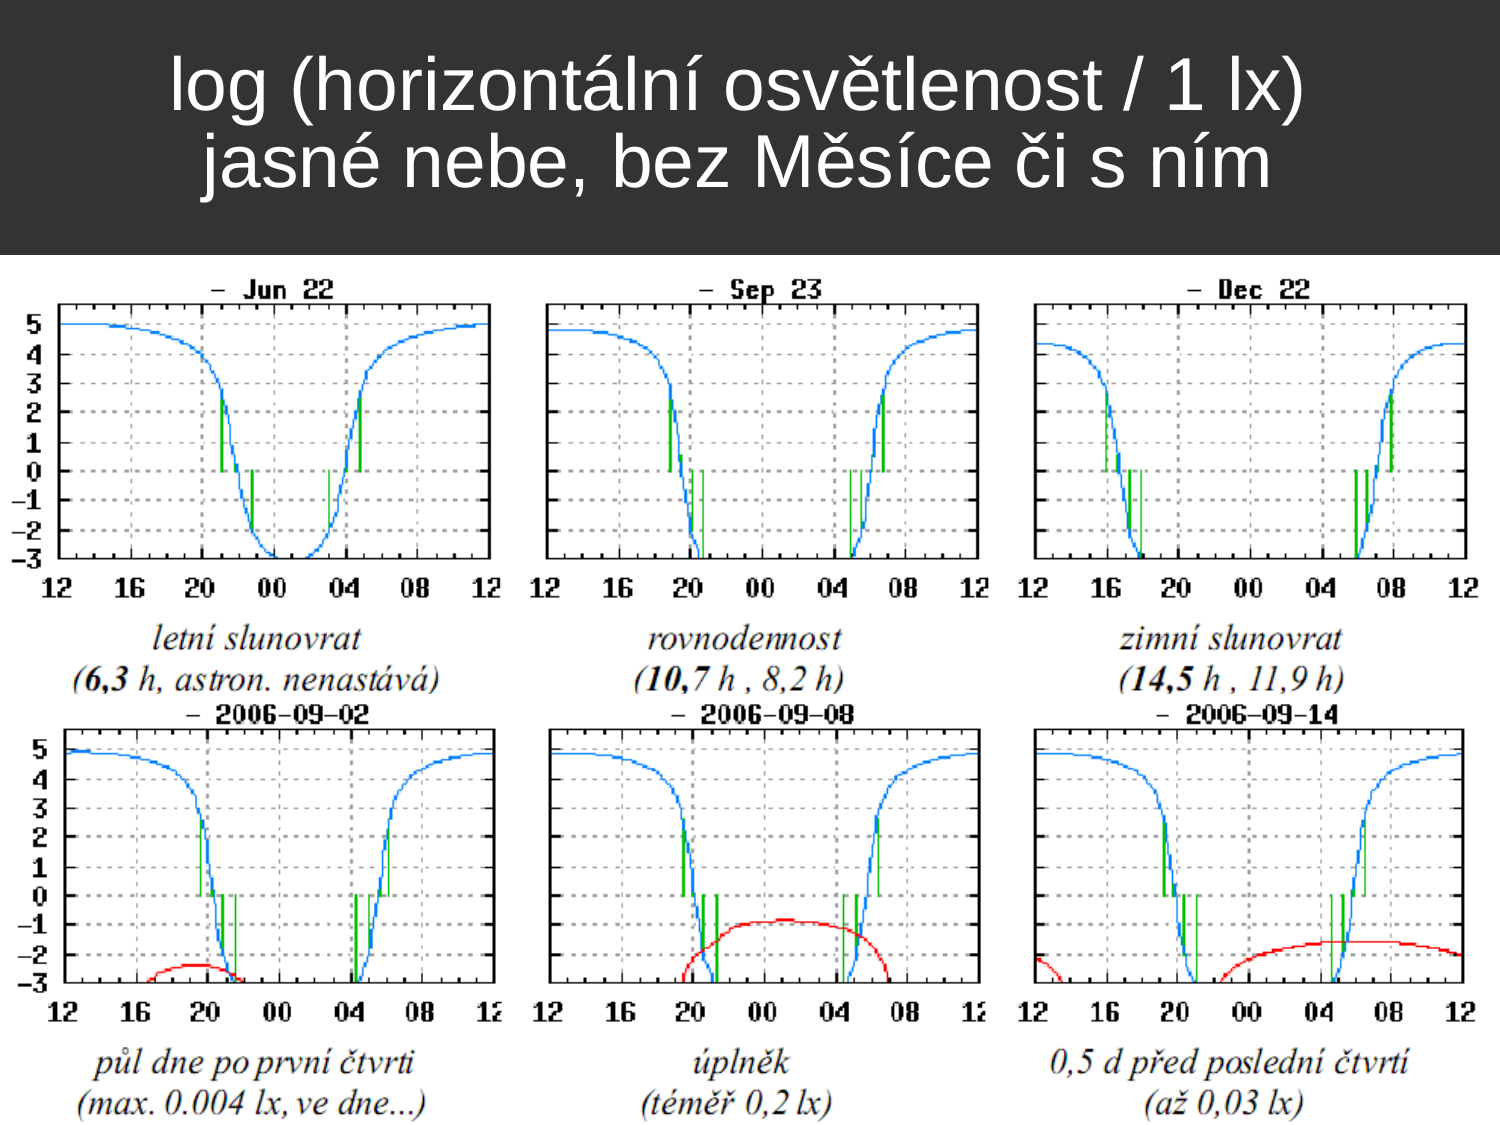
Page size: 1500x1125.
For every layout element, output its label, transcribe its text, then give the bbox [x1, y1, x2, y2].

picture [0, 255, 1500, 1125]
title log (horizontální osvětlenost / 1 lx) jasné nebe, bez Měsíce či s ním [63, 7, 1414, 244]
